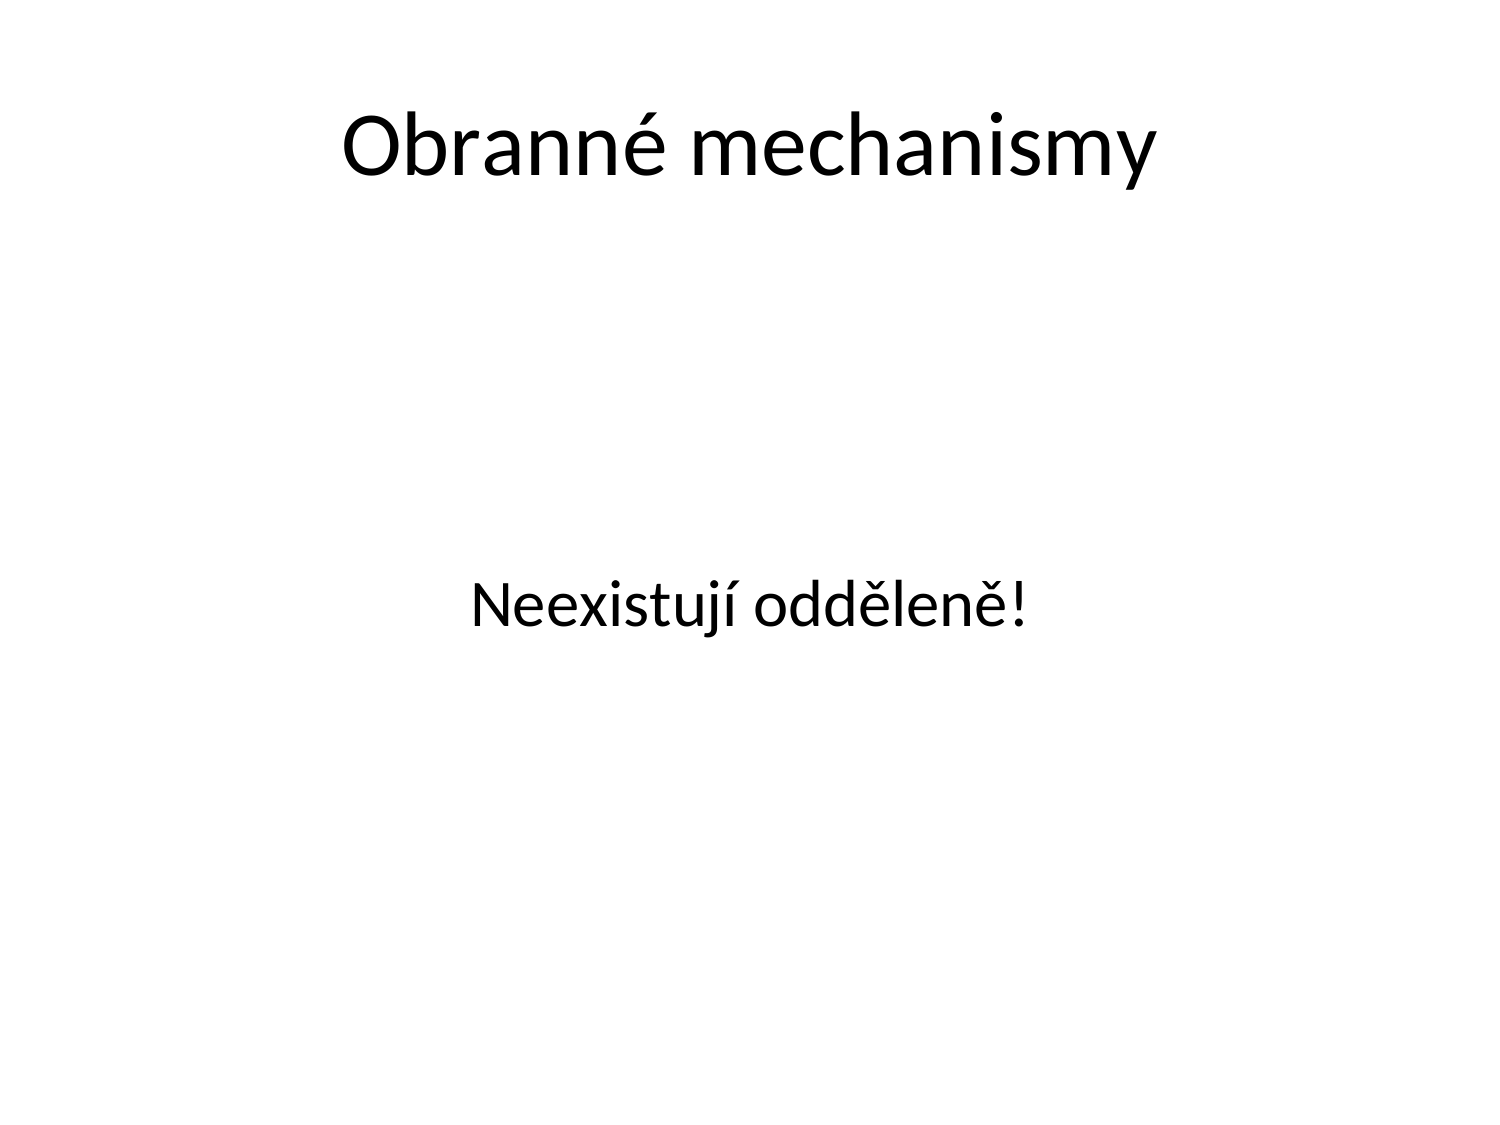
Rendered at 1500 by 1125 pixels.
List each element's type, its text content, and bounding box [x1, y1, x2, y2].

title Obranné mechanismy [75, 45, 1426, 233]
list Neexistují odděleně! [75, 262, 1426, 1006]
